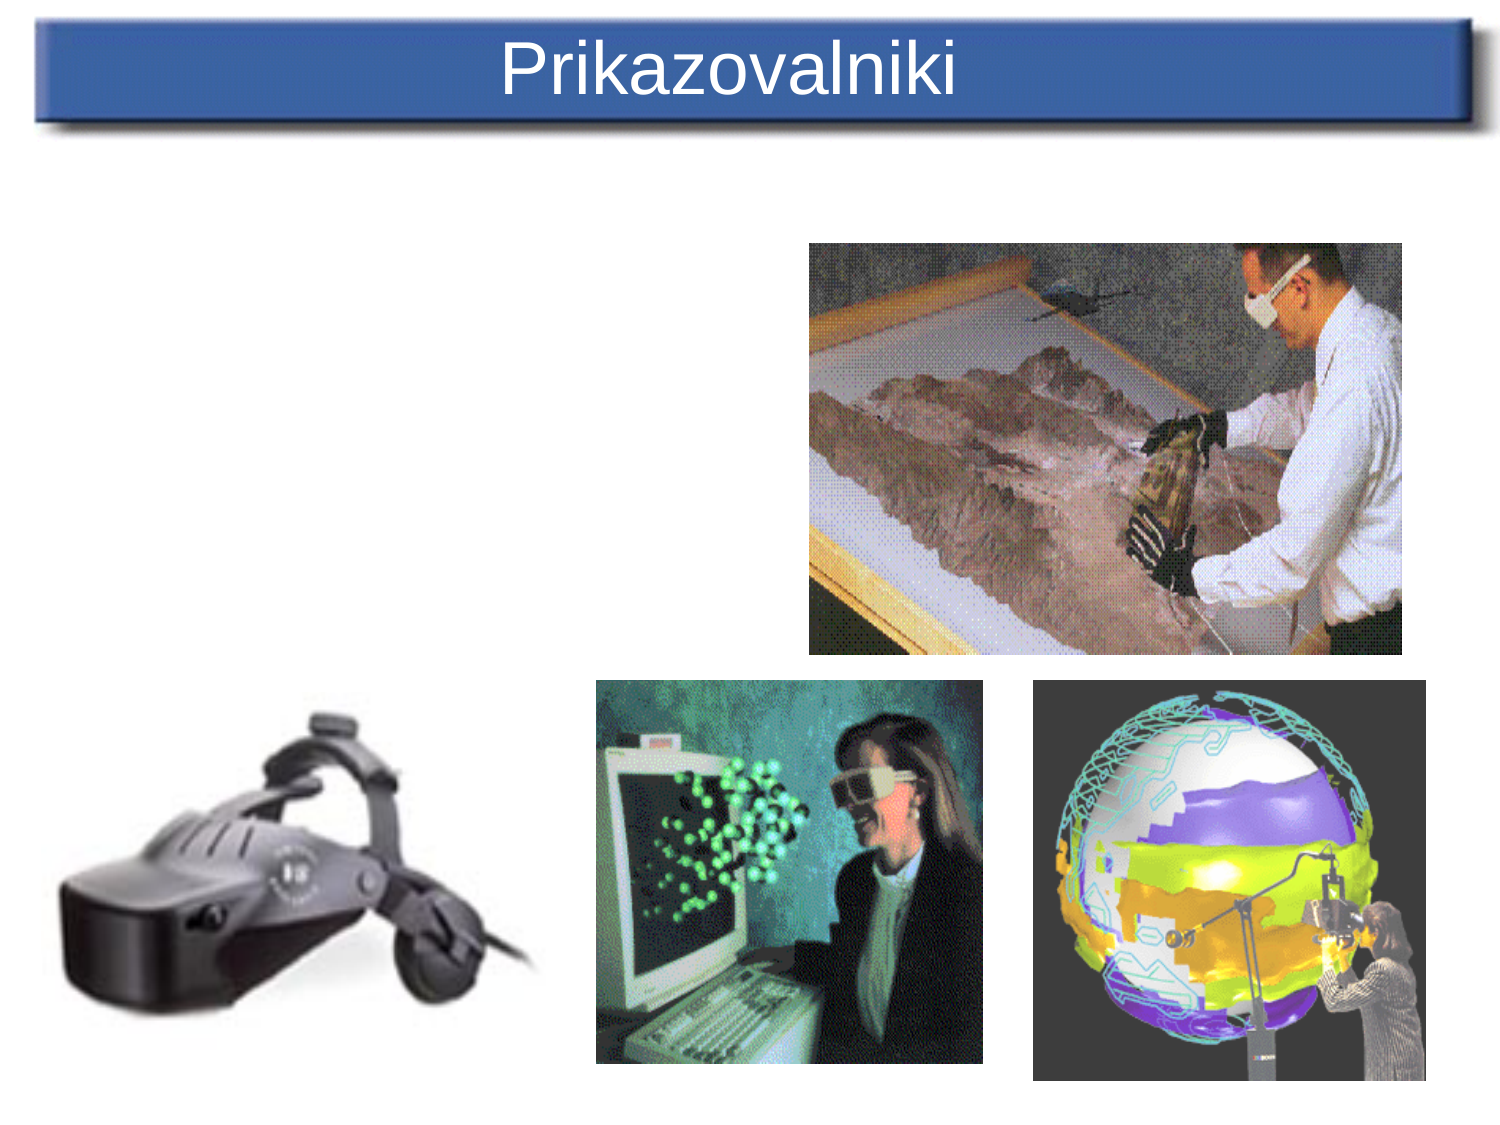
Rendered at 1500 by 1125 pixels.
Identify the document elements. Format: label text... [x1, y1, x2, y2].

picture [809, 243, 1402, 655]
picture [1033, 680, 1426, 1081]
title Prikazovalniki [112, 12, 1388, 117]
picture [33, 15, 1500, 142]
picture [596, 680, 983, 1064]
picture [41, 692, 554, 1050]
